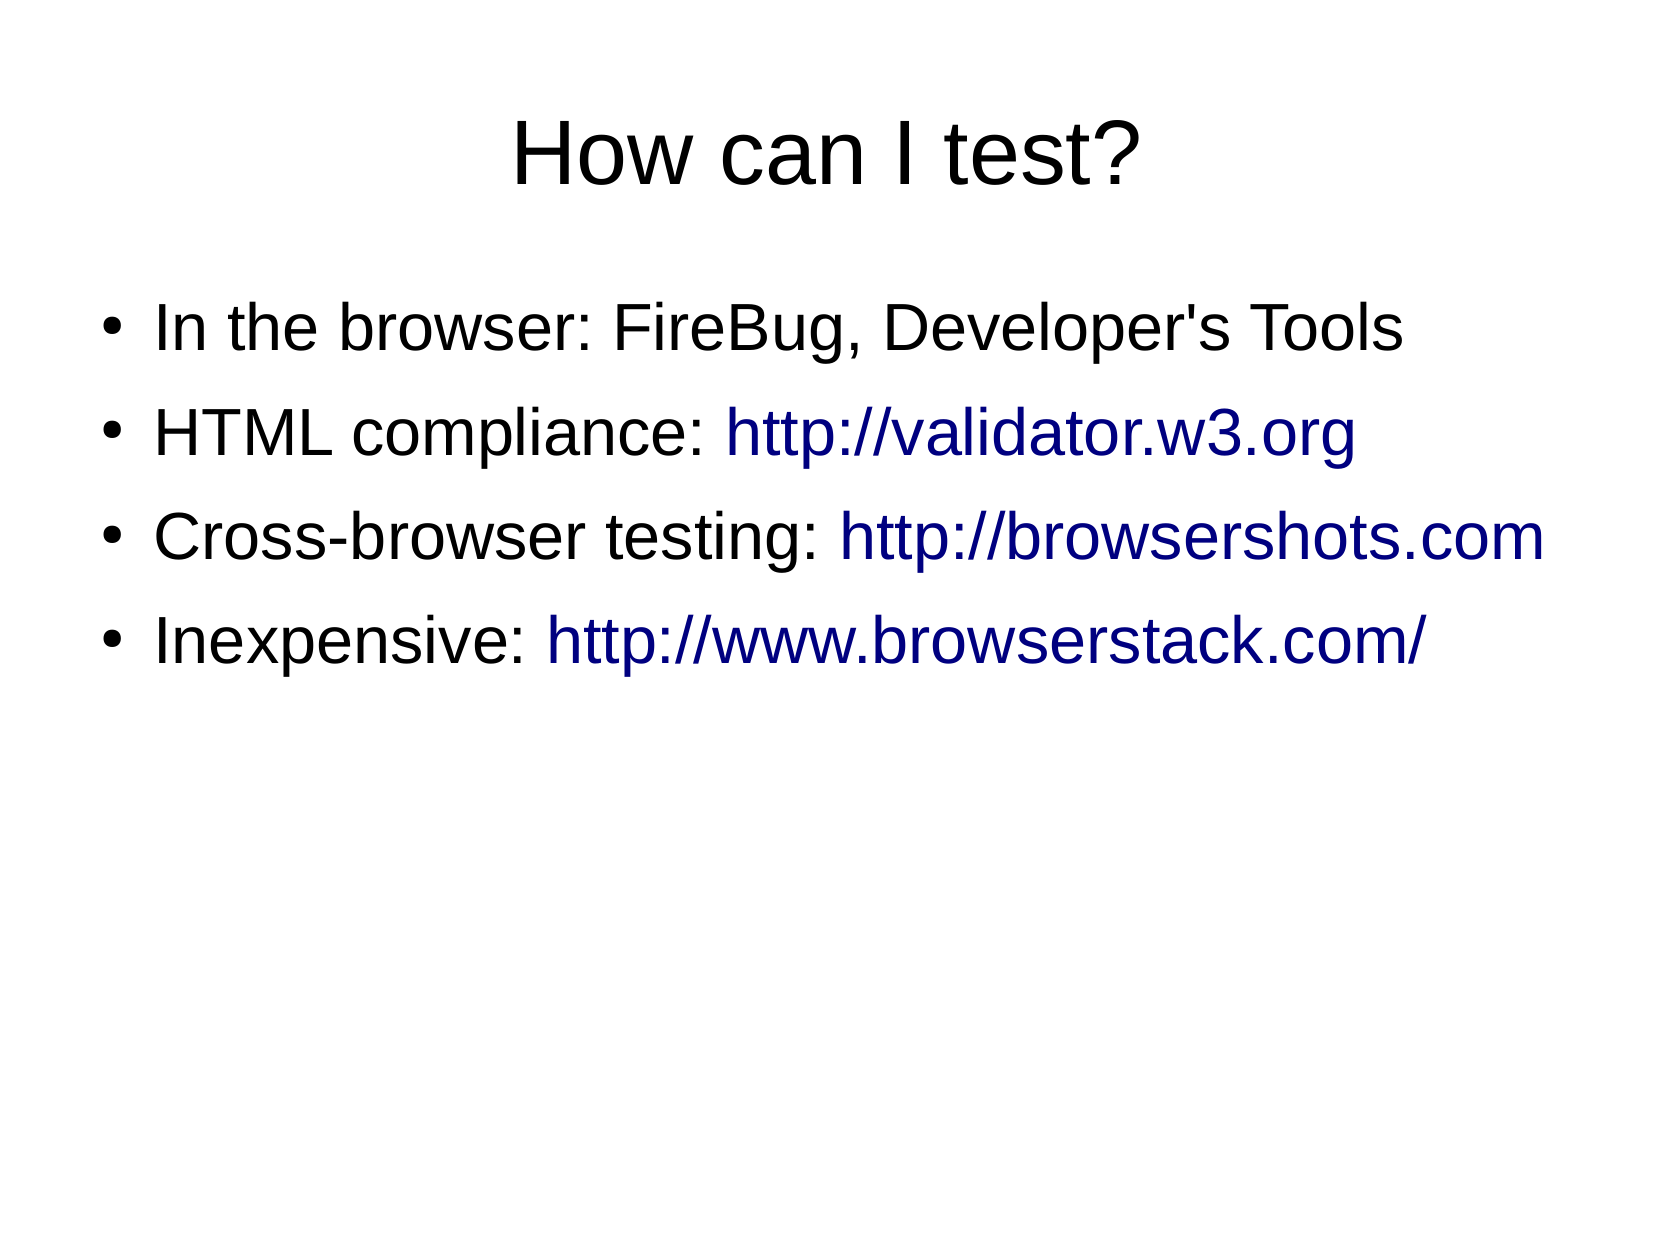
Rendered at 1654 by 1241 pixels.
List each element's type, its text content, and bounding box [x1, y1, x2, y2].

title How can I test? [82, 49, 1571, 257]
list In the browser: FireBug, Developer's Tools HTML compliance: http://validator.w3.org Cross-browser testing: http://browsershots.com Inexpensive: http://www.browserstack.com/ [82, 290, 1571, 1010]
